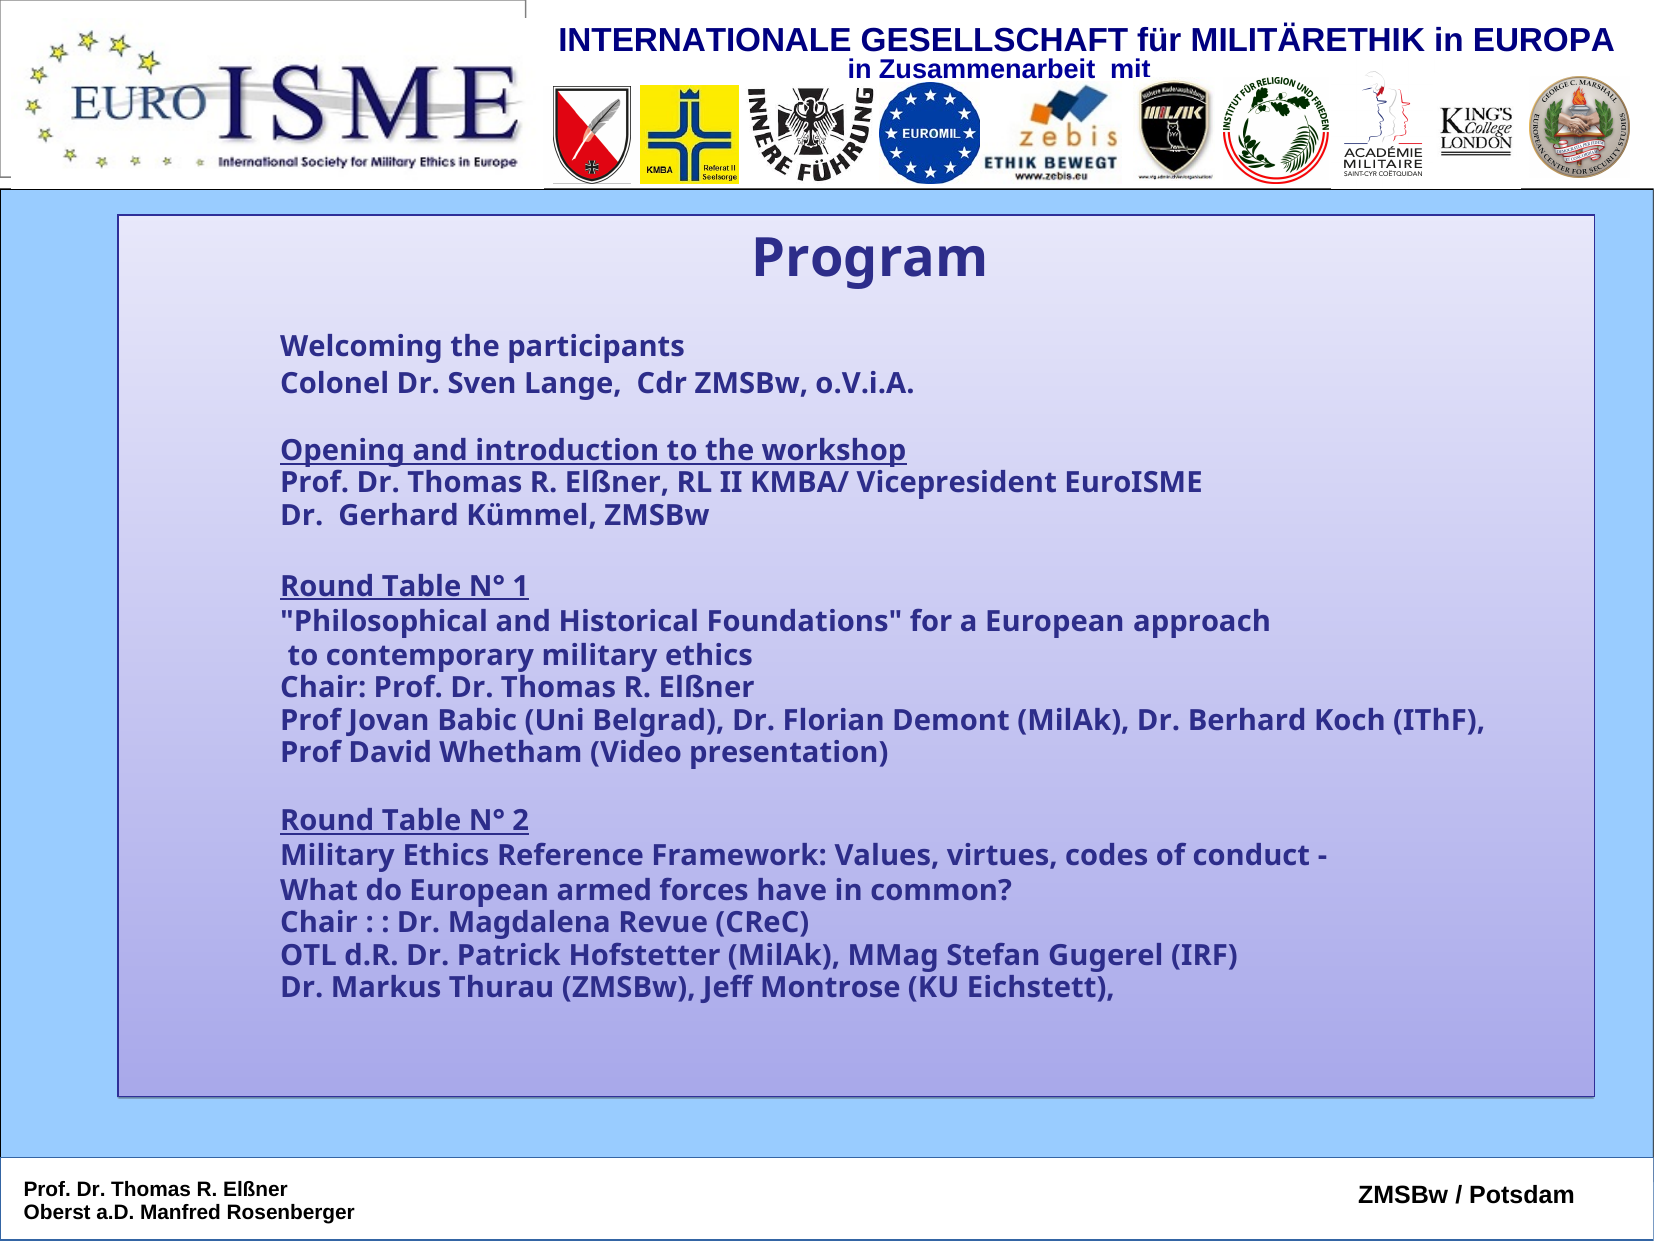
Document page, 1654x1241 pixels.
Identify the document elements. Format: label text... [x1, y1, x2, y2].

picture [1529, 76, 1630, 178]
text_box Program Welcoming the participants Colonel Dr. Sven Lange, Cdr ZMSBw, o.V.i.A. Opening and introduction to the workshop Prof. Dr. Thomas R. Elßner, RL II KMBA/ Vicepresident EuroISME Dr. Gerhard Kümmel, ZMSBw Round Table N° 1 "Philosophical and Historical Foundations" for a European approach to contemporary military ethics Chair: Prof. Dr. Thomas R. Elßner Prof Jovan Babic (Uni Belgrad), Dr. Florian Demont (MilAk), Dr. Berhard Koch (IThF), Prof David Whetham (Video presentation) Round Table N° 2 Military Ethics Reference Framework: Values, virtues, codes of conduct - What do European armed forces have in common? Chair : : Dr. Magdalena Revue (CReC) OTL d.R. Dr. Patrick Hofstetter (MilAk), MMag Stefan Gugerel (IRF) Dr. Markus Thurau (ZMSBw), Jeff Montrose (KU Eichstett), [118, 215, 1595, 1097]
picture [1133, 77, 1215, 181]
picture [11, 18, 739, 189]
picture [741, 81, 1122, 184]
picture [1331, 58, 1521, 189]
picture [1223, 77, 1329, 184]
